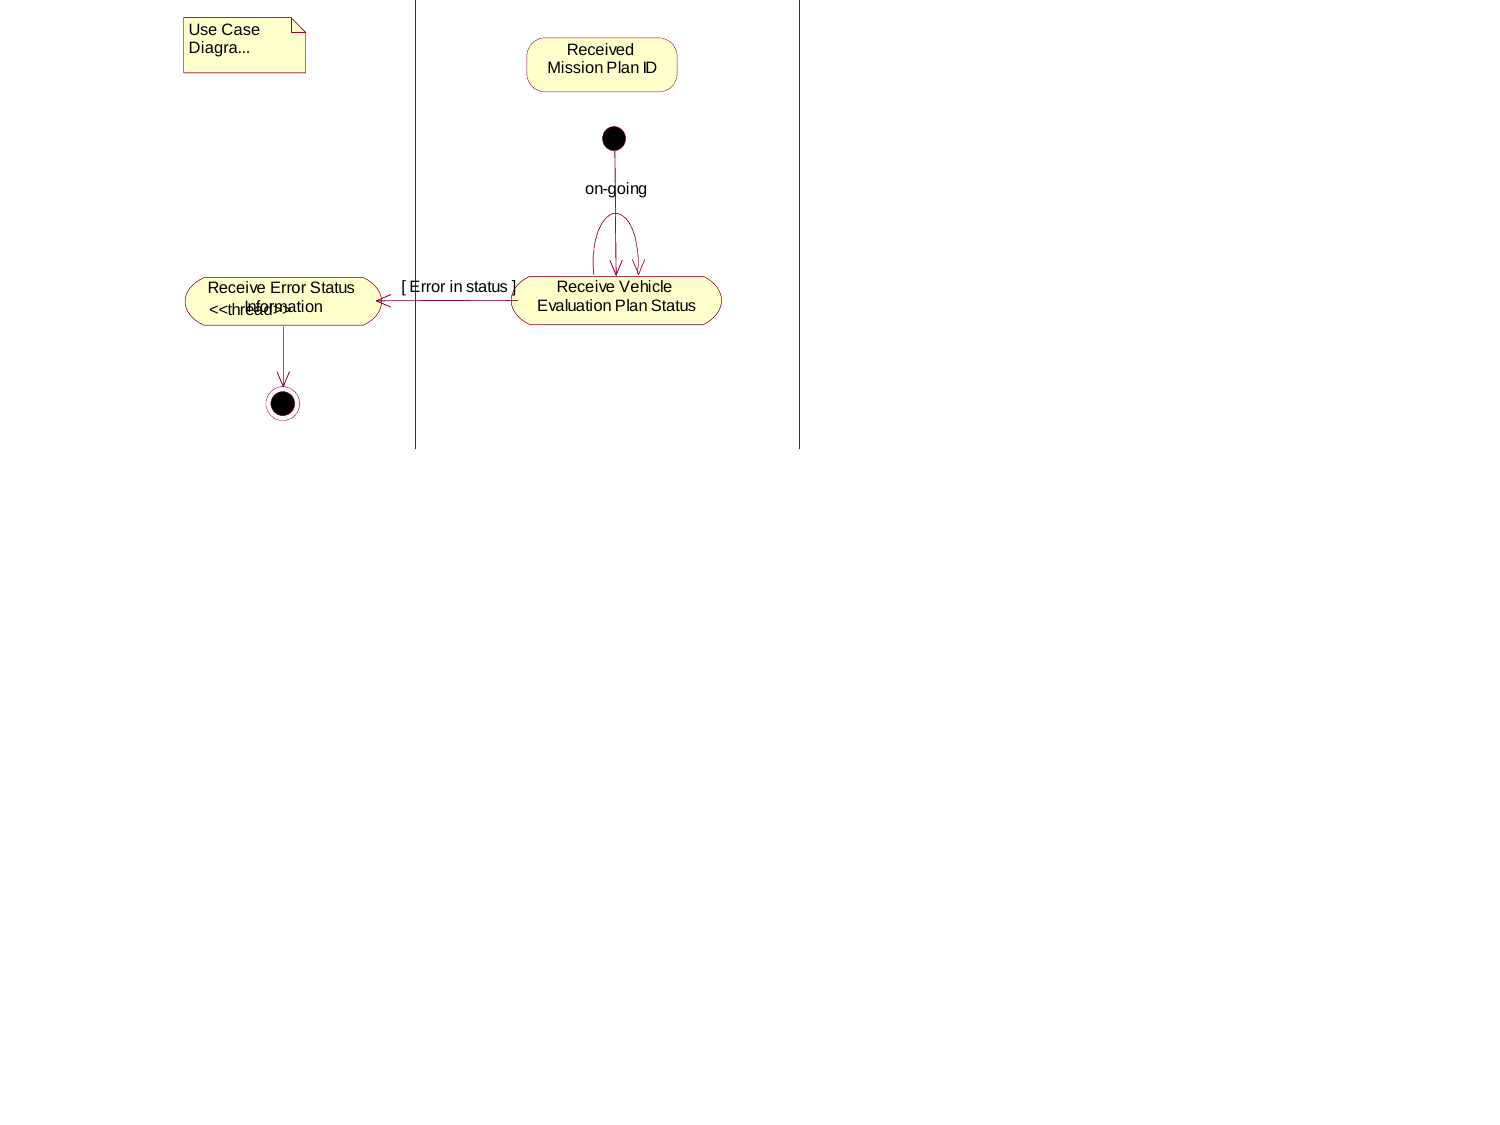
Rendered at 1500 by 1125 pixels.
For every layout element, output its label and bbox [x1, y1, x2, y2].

picture [118, 0, 916, 449]
